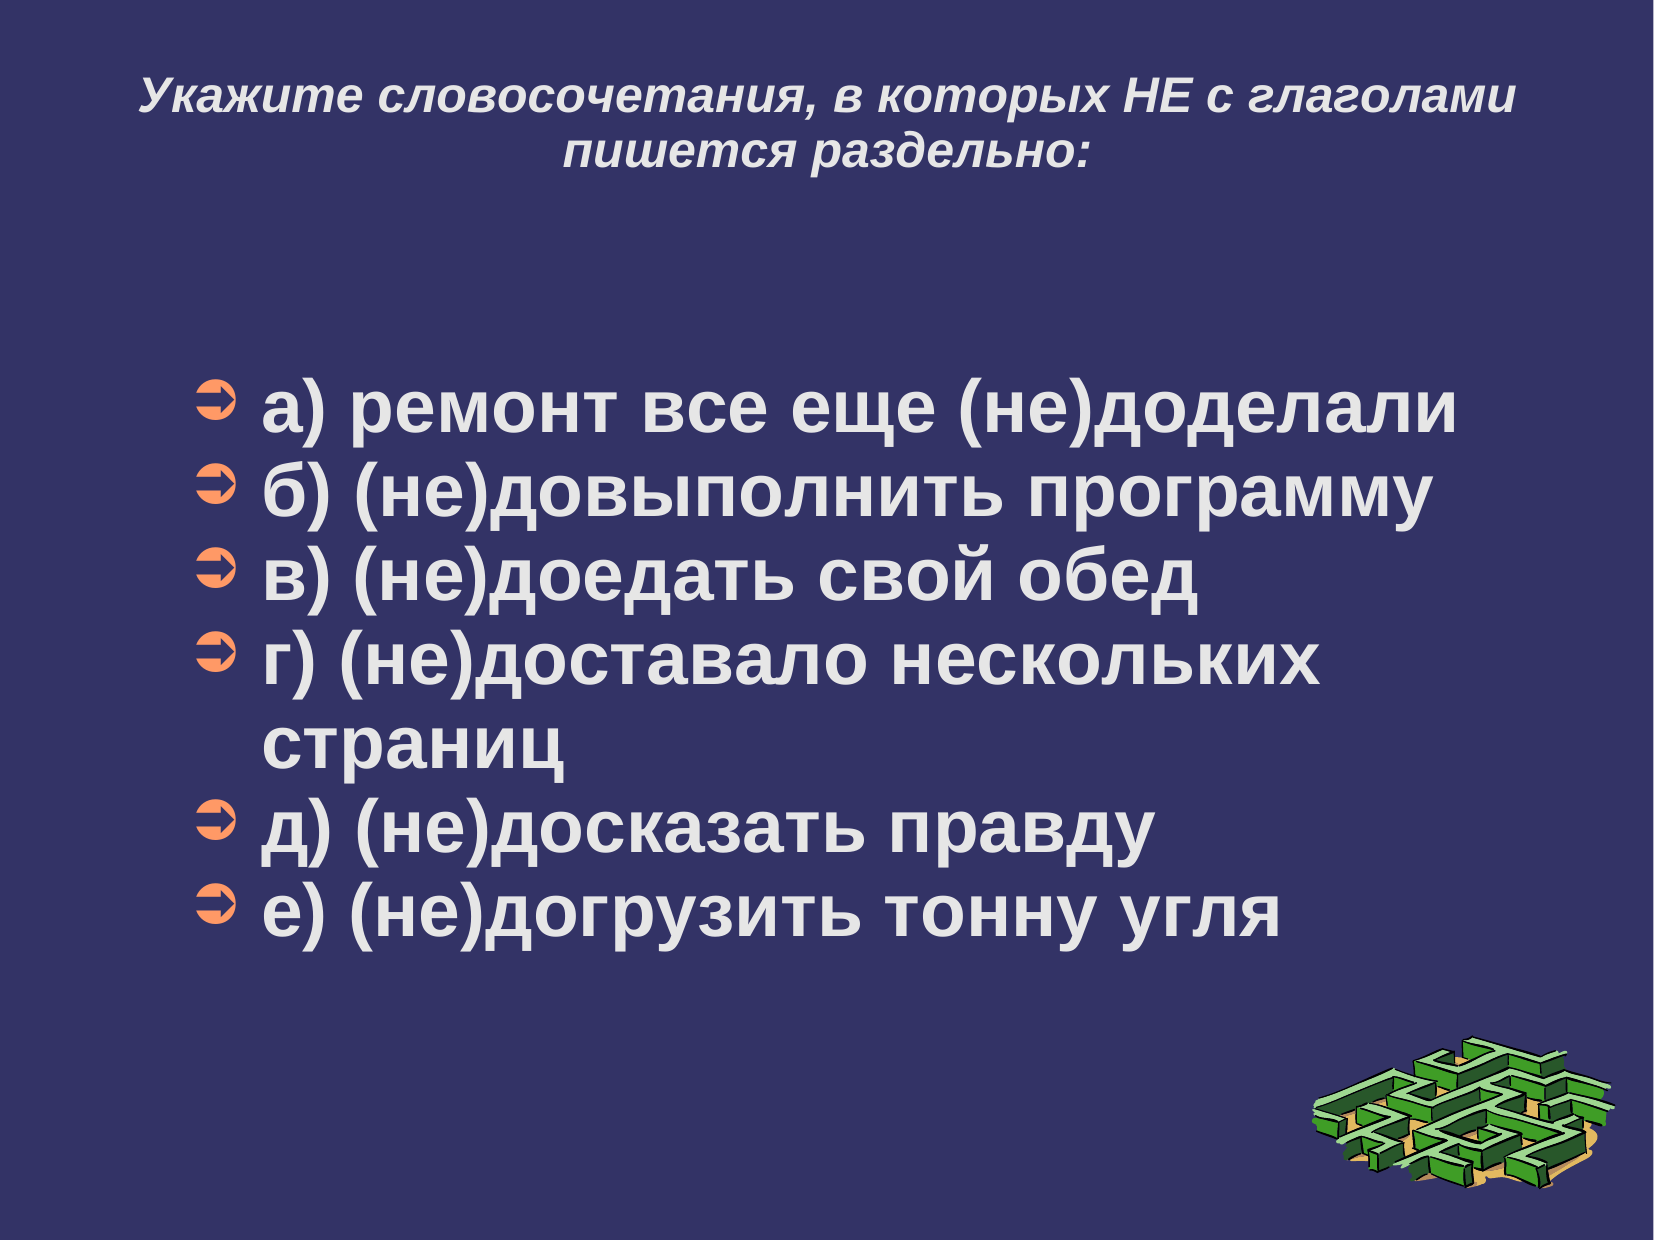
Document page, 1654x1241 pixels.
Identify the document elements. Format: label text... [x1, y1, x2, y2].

title Укажите словосочетания, в которых НЕ с глаголами пишется раздельно: [121, 19, 1534, 227]
list а) ремонт все еще (не)доделали б) (не)довыполнить программу в) (не)доедать свой обед г) (не)доставало нескольких страниц д) (не)досказать правду е) (не)догрузить тонну угля [178, 364, 1570, 1147]
